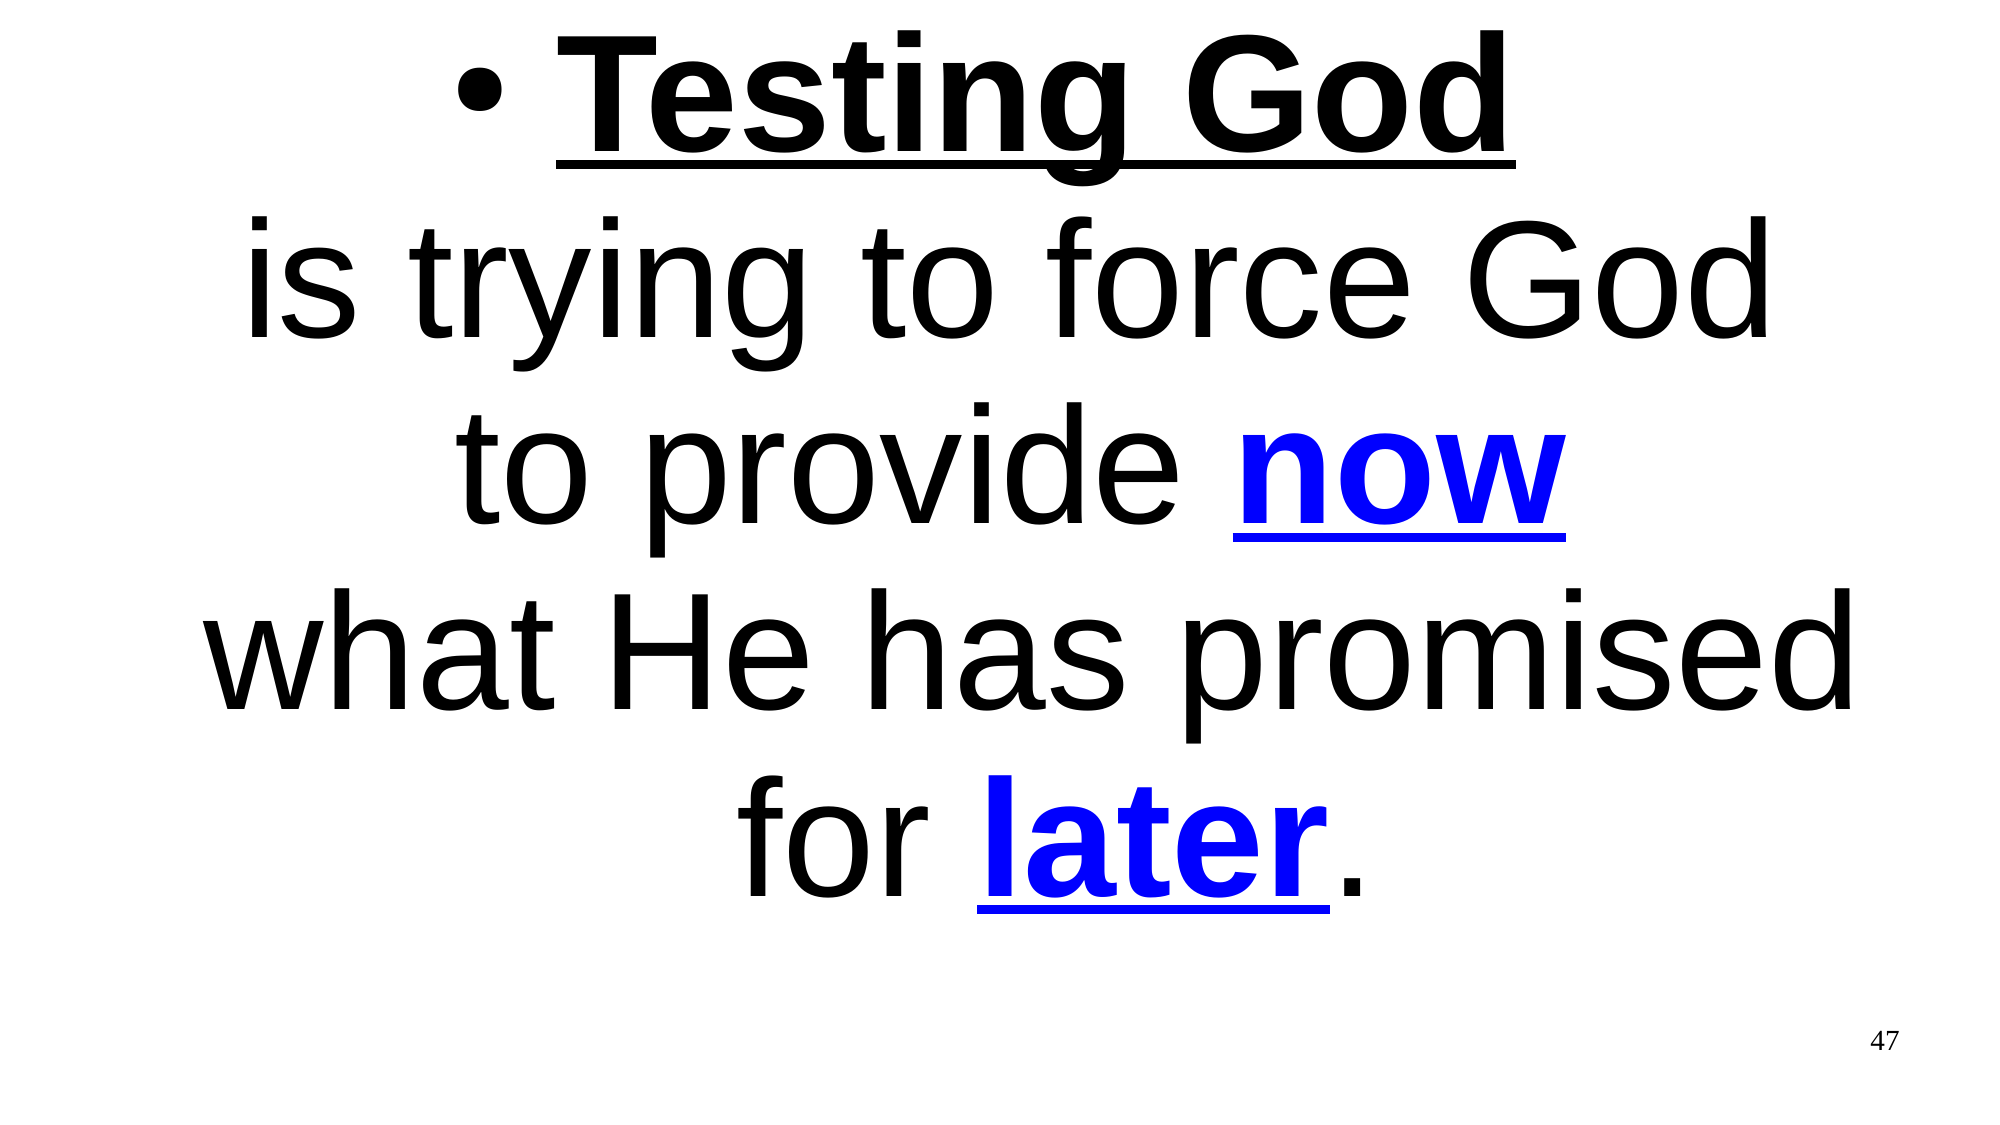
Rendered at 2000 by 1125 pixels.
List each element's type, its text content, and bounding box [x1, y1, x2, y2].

list Testing God is trying to force God to provide now what He has promised for later. [0, 0, 1996, 1123]
